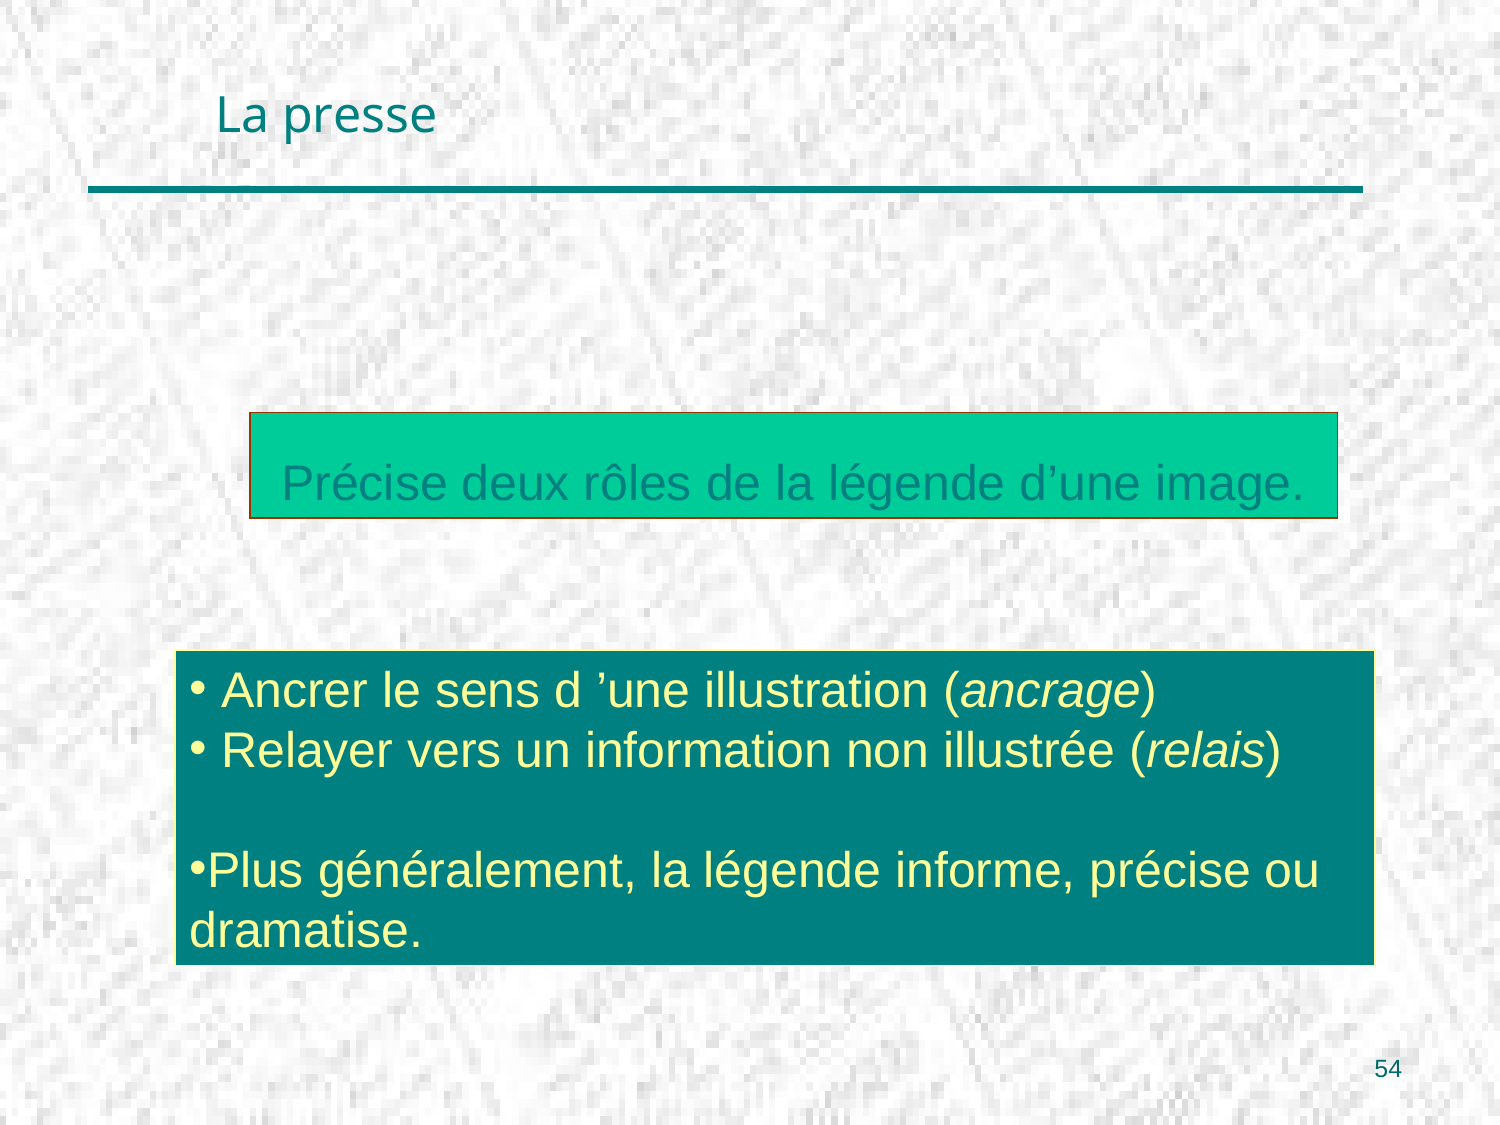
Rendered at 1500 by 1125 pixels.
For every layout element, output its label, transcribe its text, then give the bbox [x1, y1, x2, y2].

text_box Précise deux rôles de la légende d’une image. [249, 412, 1338, 518]
text_box La presse [200, 74, 454, 151]
picture [0, 0, 1500, 1125]
text_box Ancrer le sens d ’une illustration (ancrage) Relayer vers un information non illustrée (relais) Plus généralement, la légende informe, précise ou dramatise. [174, 649, 1376, 966]
